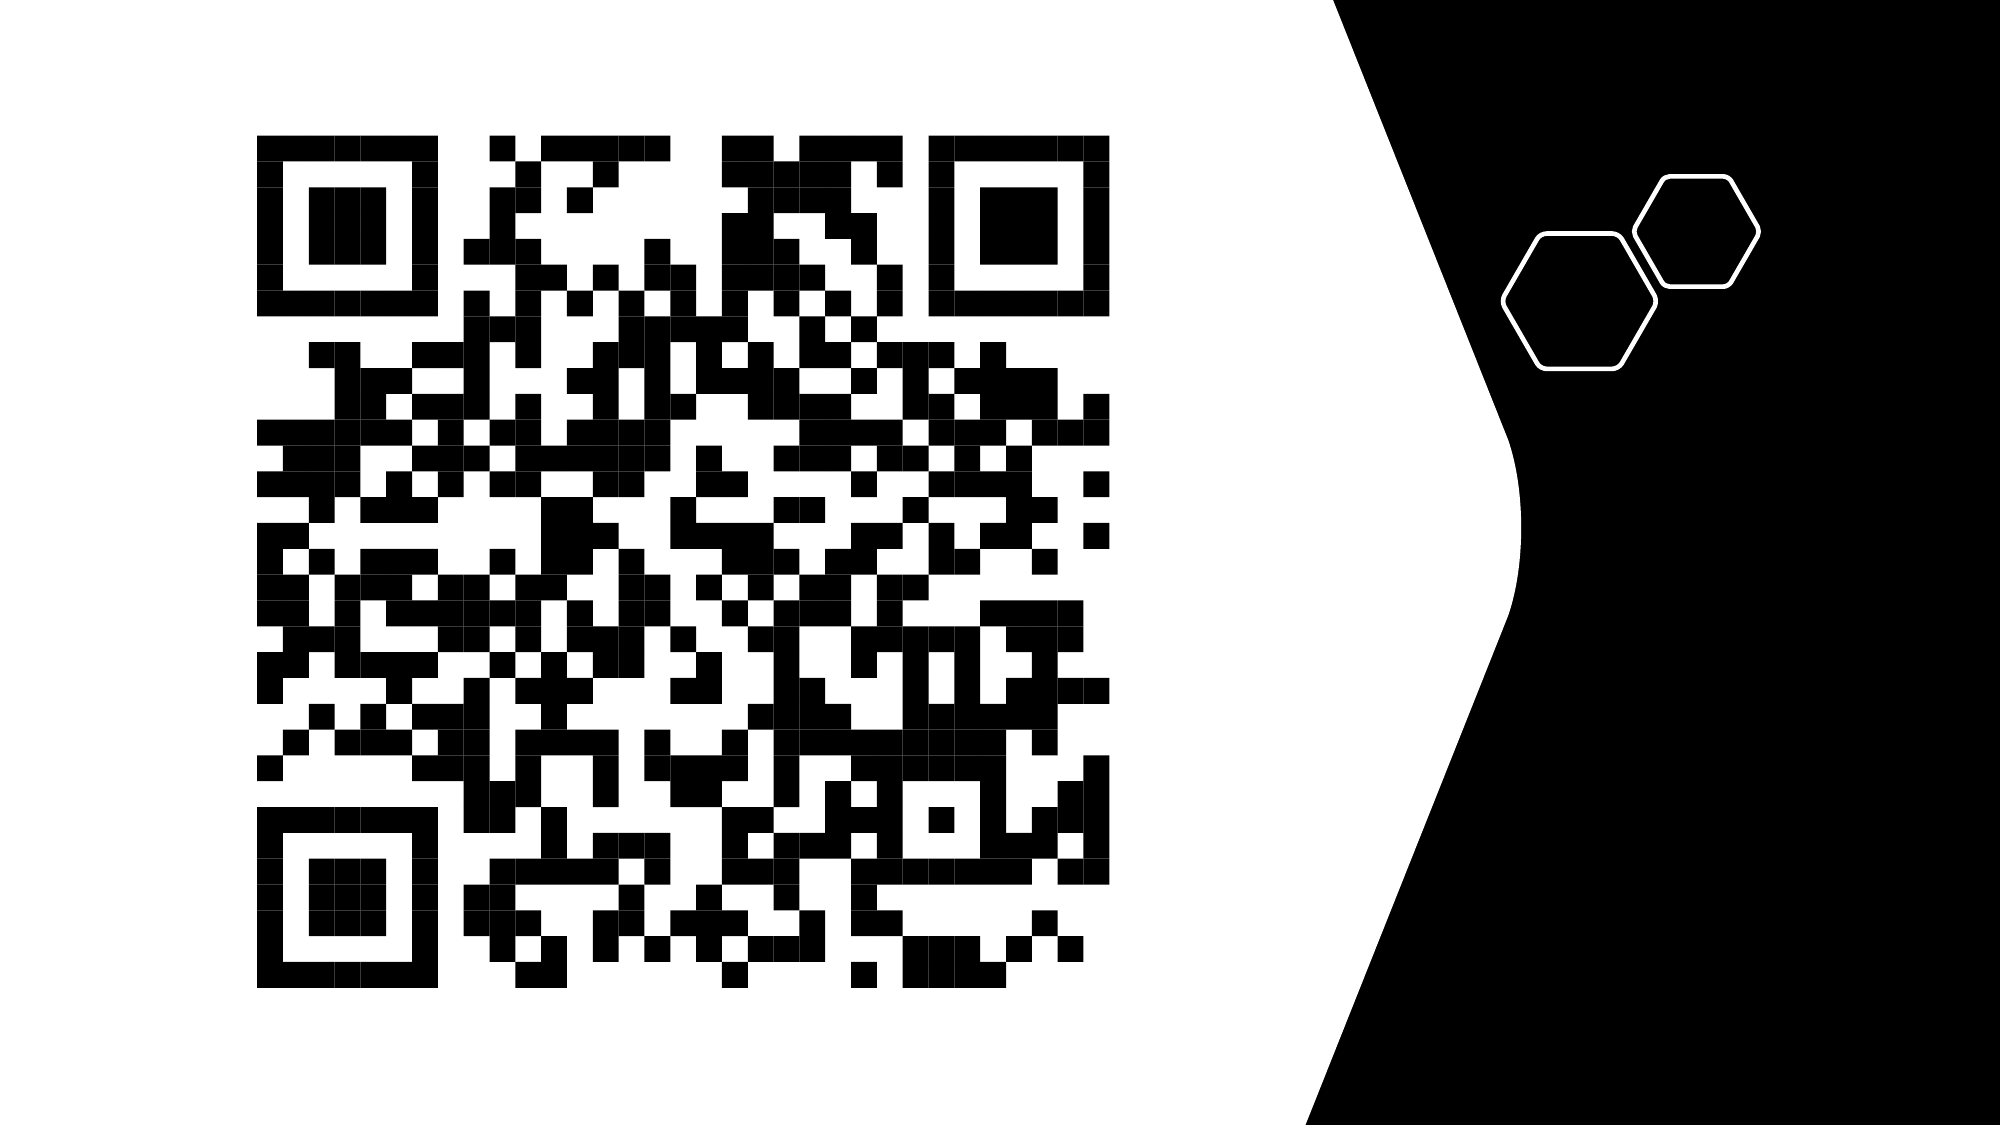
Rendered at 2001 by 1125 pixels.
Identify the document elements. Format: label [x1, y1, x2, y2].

text_box [0, 0, 2000, 1125]
picture [227, 105, 1141, 1019]
